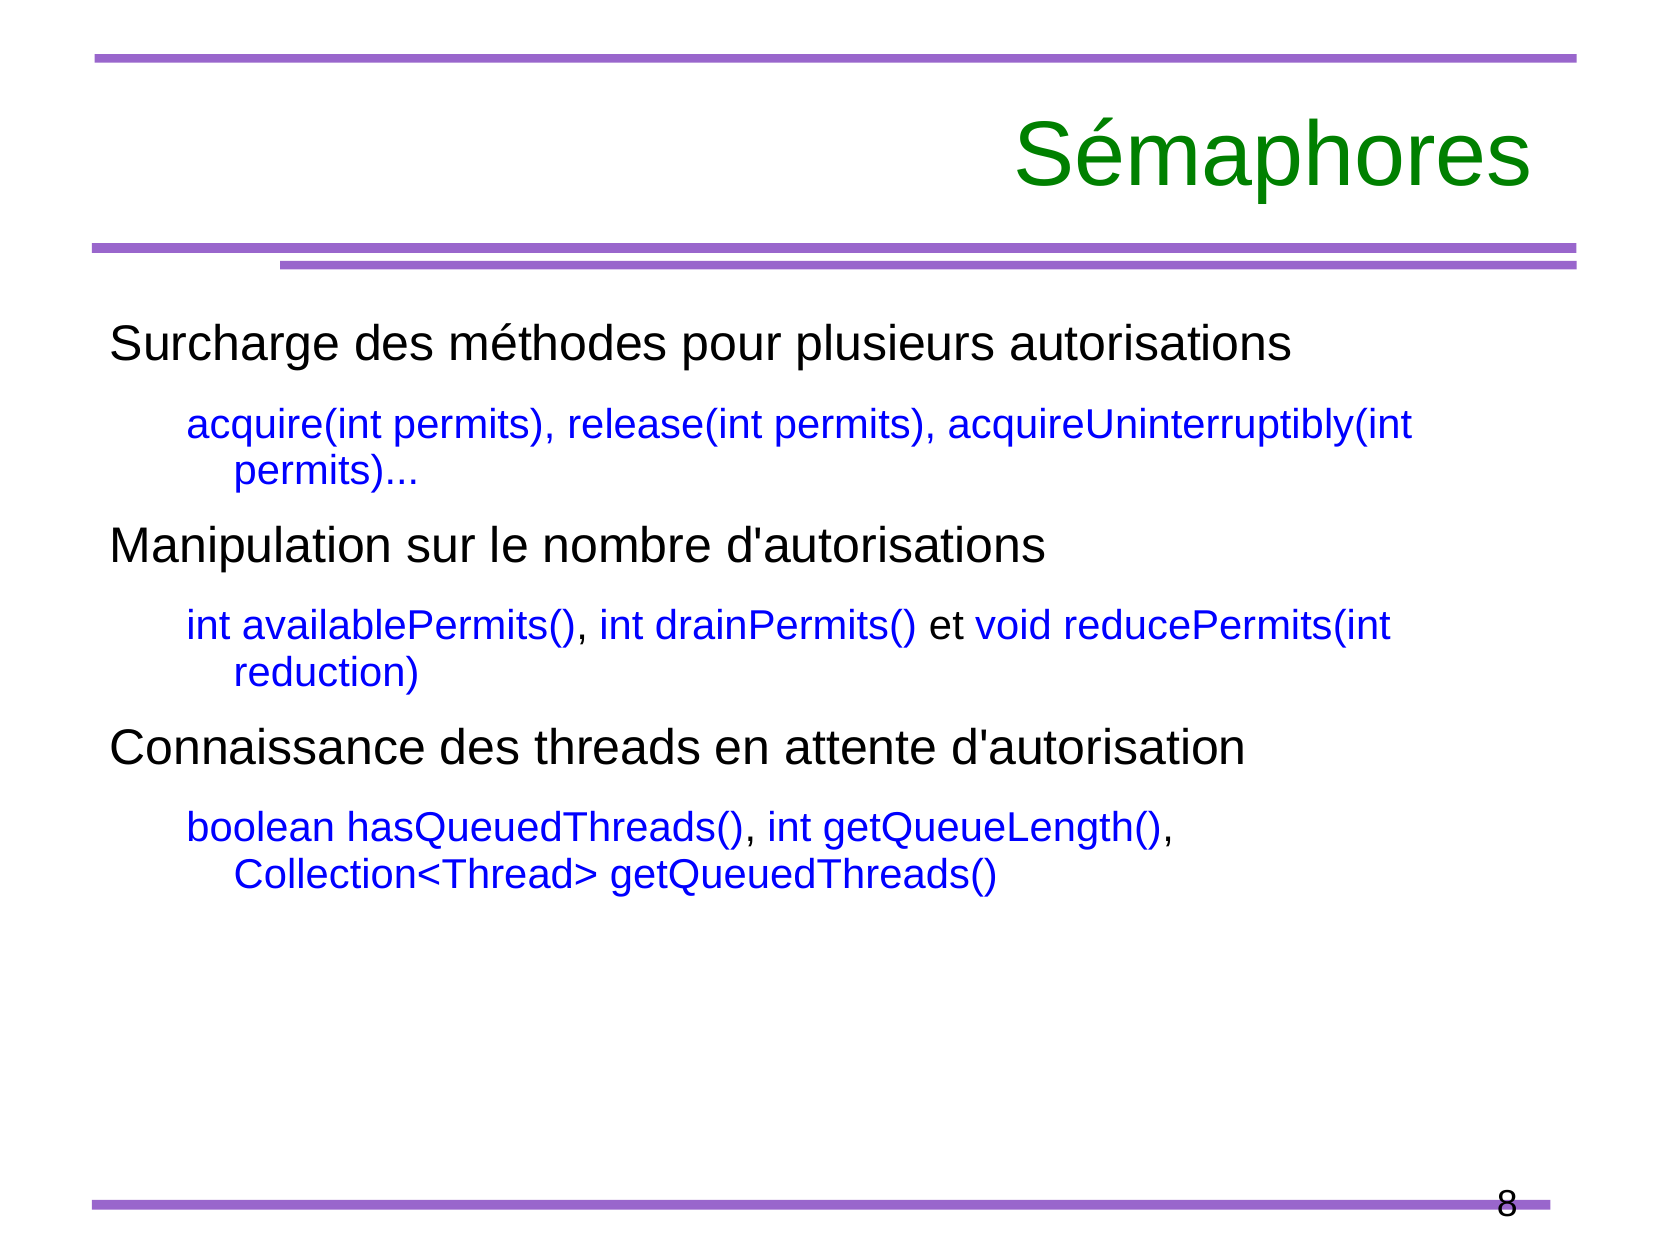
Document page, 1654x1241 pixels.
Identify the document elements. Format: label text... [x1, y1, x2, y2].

list Surcharge des méthodes pour plusieurs autorisations acquire(int permits), release(int permits), acquireUninterruptibly(int permits)... Manipulation sur le nombre d'autorisations int availablePermits(), int drainPermits() et void reducePermits(int reduction) Connaissance des threads en attente d'autorisation boolean hasQueuedThreads(), int getQueueLength(), Collection<Thread> getQueuedThreads() [92, 315, 1563, 1163]
title Sémaphores [121, 49, 1534, 257]
